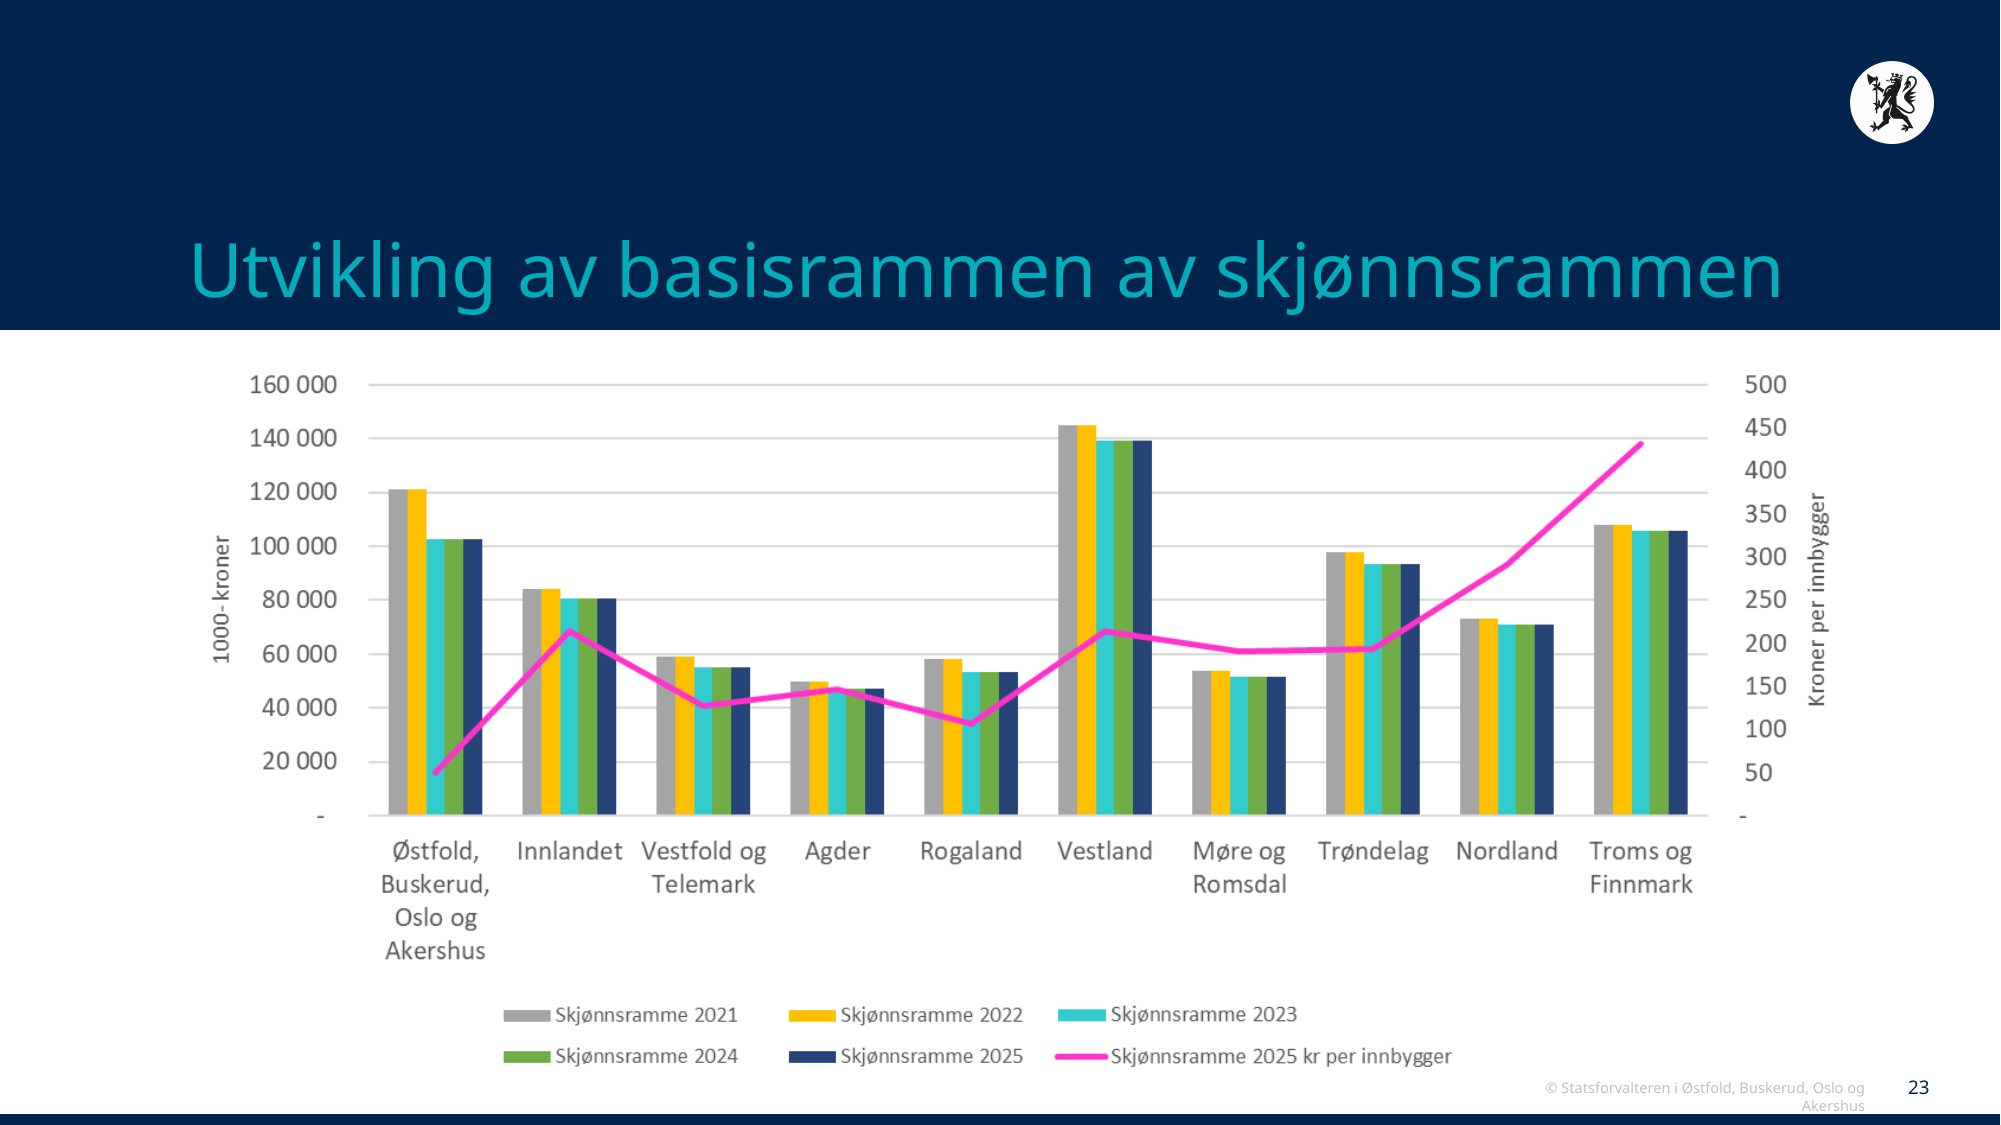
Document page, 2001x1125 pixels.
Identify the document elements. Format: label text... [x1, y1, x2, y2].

title Utvikling av basisrammen av skjønnsrammen [173, 143, 1827, 320]
picture [187, 352, 1854, 964]
picture [489, 977, 757, 1077]
picture [783, 975, 1463, 1077]
